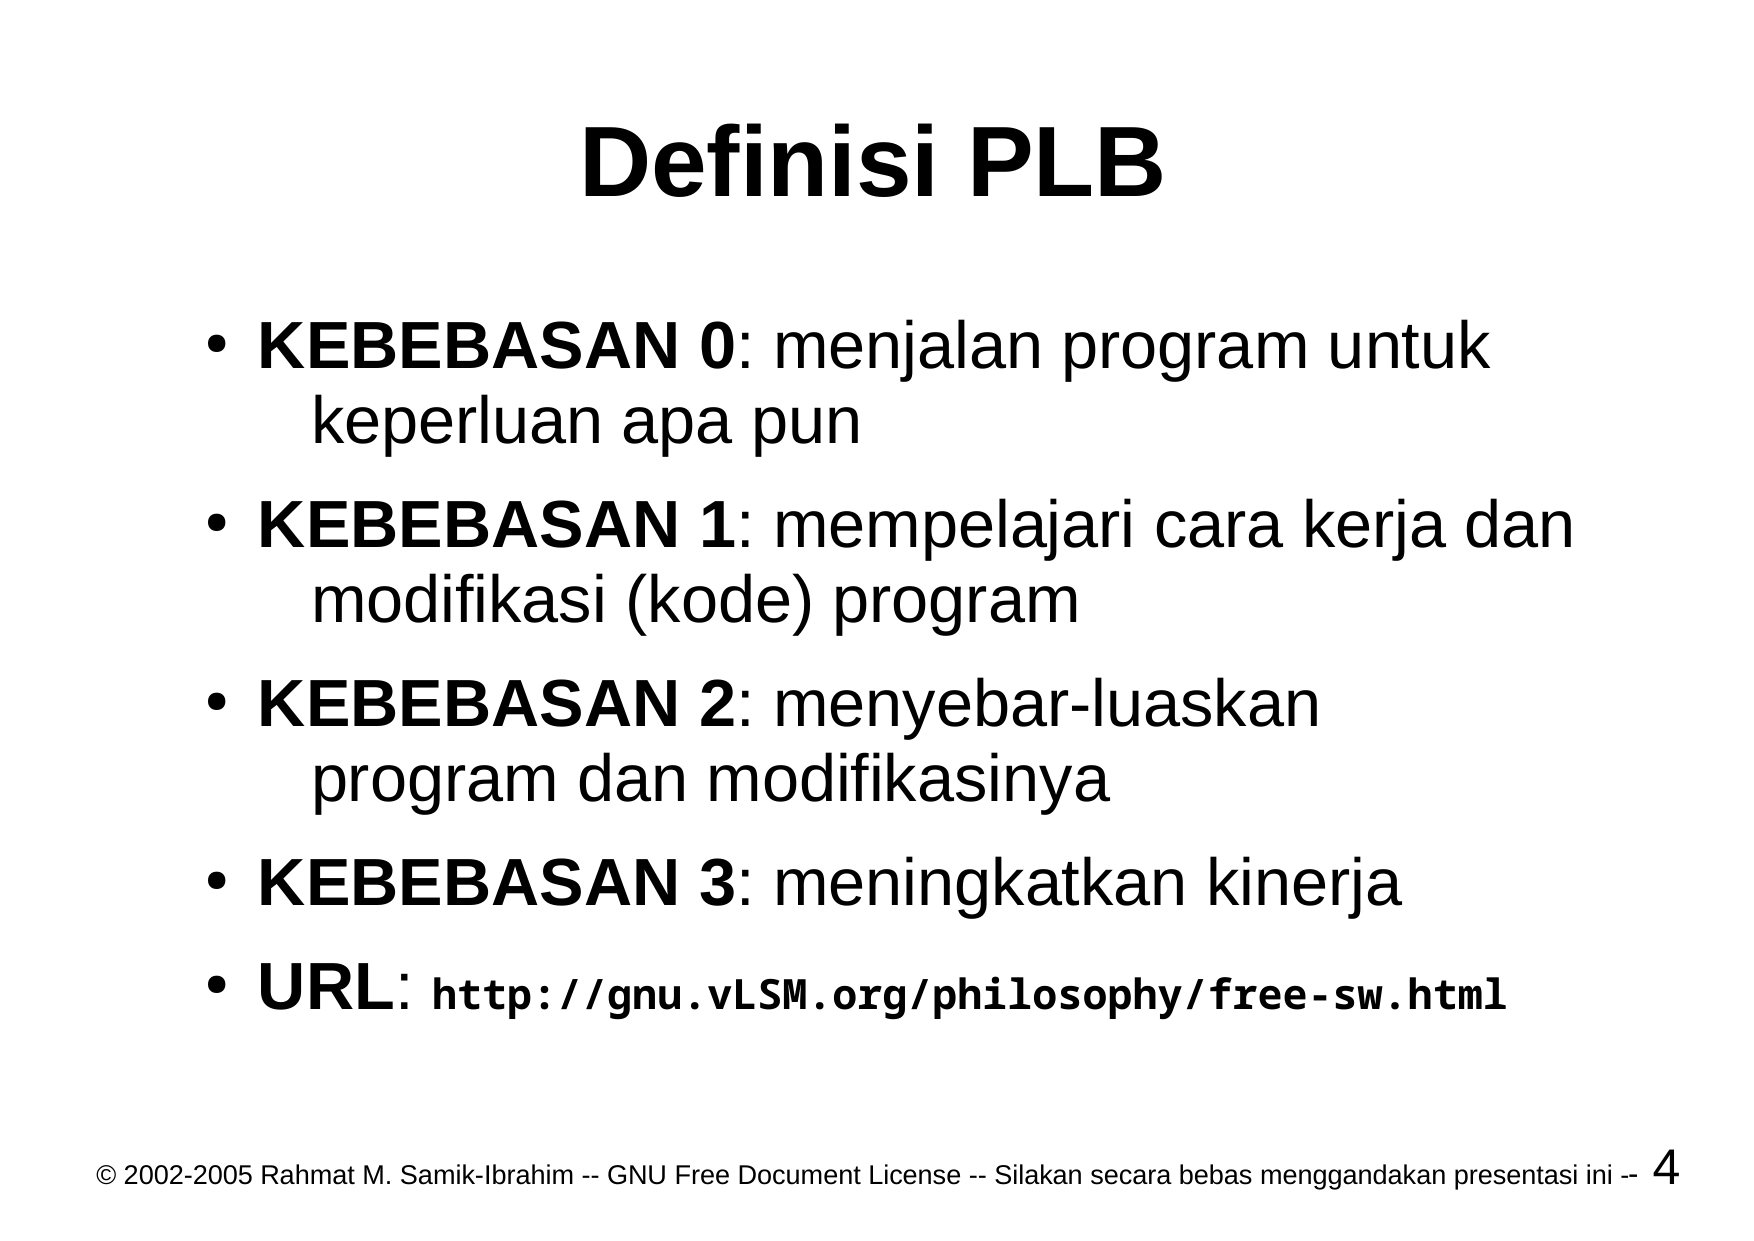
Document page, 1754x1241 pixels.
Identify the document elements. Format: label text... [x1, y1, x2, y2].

list KEBEBASAN 0: menjalan program untuk keperluan apa pun KEBEBASAN 1: mempelajari cara kerja dan modifikasi (kode) program KEBEBASAN 2: menyebar-luaskan program dan modifikasinya KEBEBASAN 3: meningkatkan kinerja URL: http://gnu.vLSM.org/philosophy/free-sw.html [169, 307, 1587, 1084]
title Definisi PLB [164, 65, 1582, 258]
